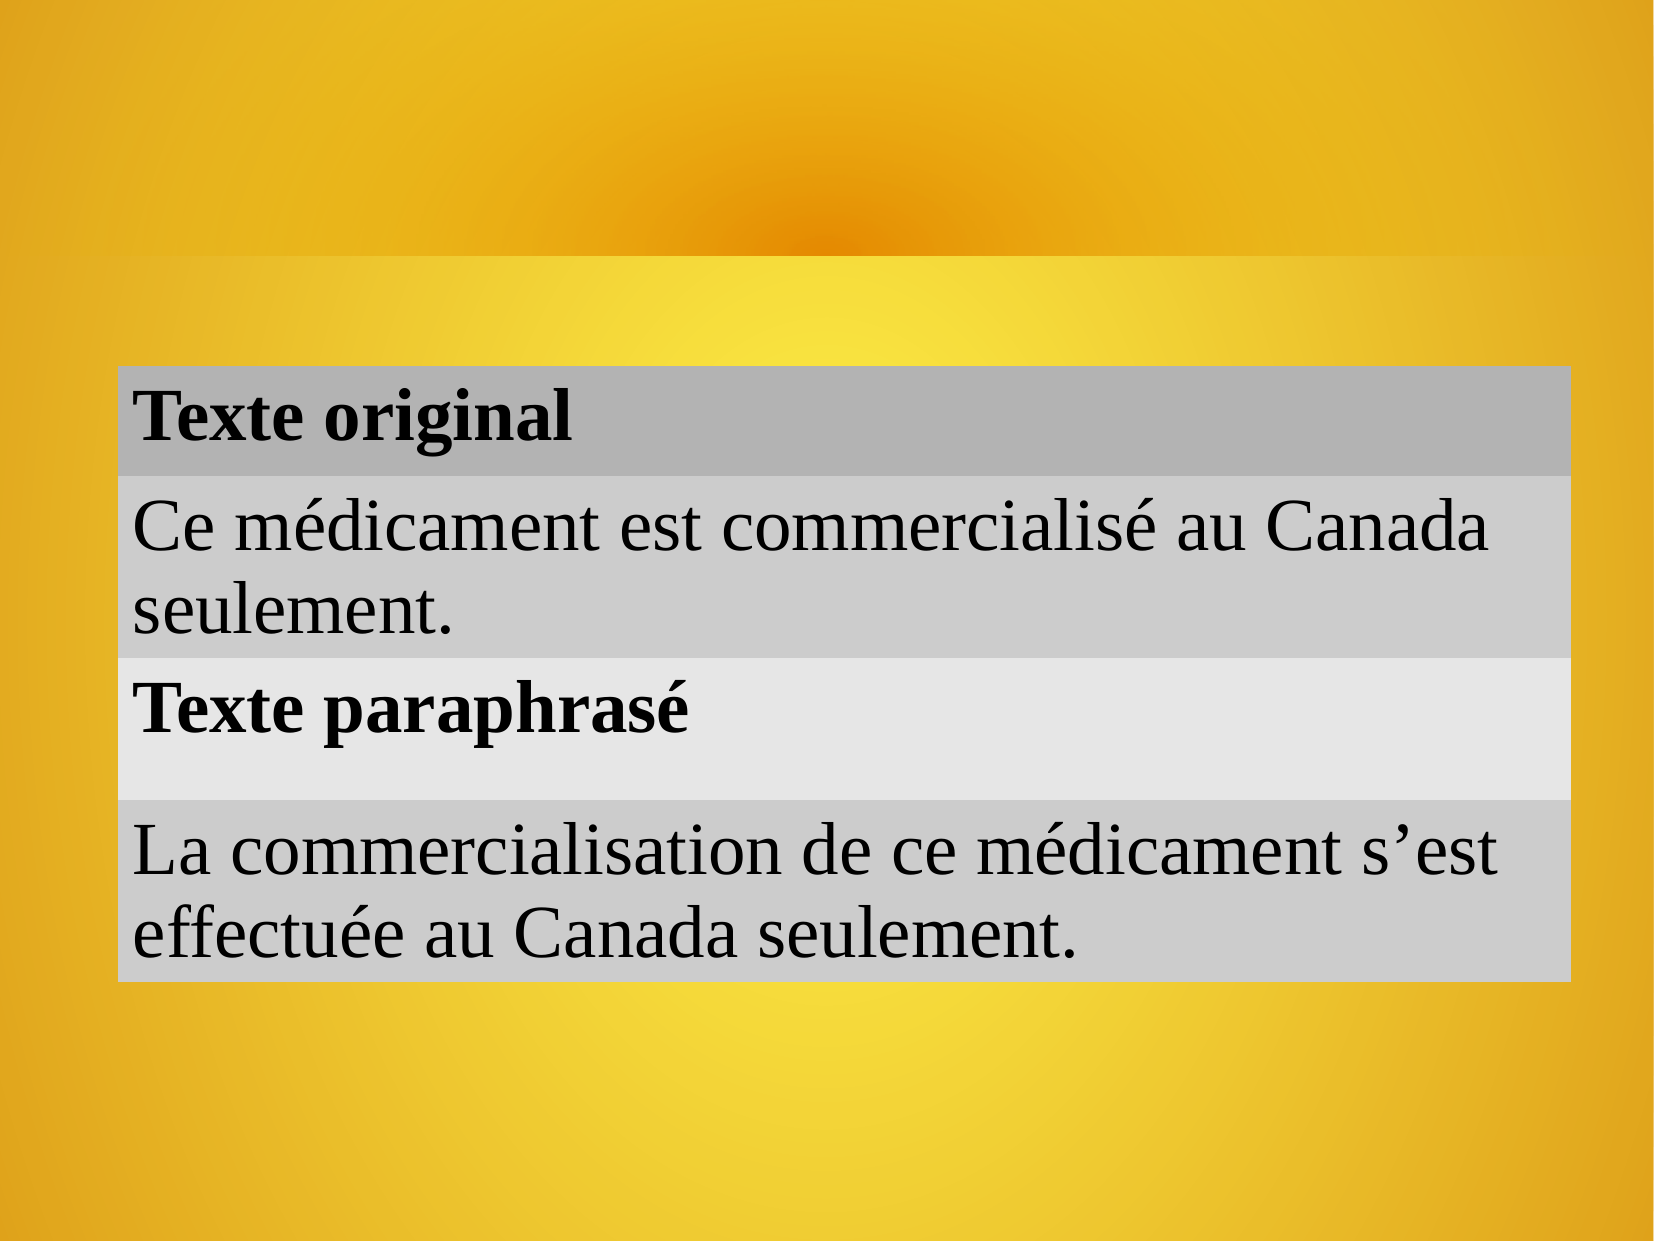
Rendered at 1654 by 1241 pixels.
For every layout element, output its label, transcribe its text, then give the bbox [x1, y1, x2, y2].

table_cell Texte paraphrasé [118, 658, 1571, 800]
table_cell Ce médicament est commercialisé au Canada seulement. [118, 476, 1571, 658]
table_cell La commercialisation de ce médicament s’est effectuée au Canada seulement. [118, 800, 1571, 982]
table_header Texte original [118, 366, 1571, 476]
